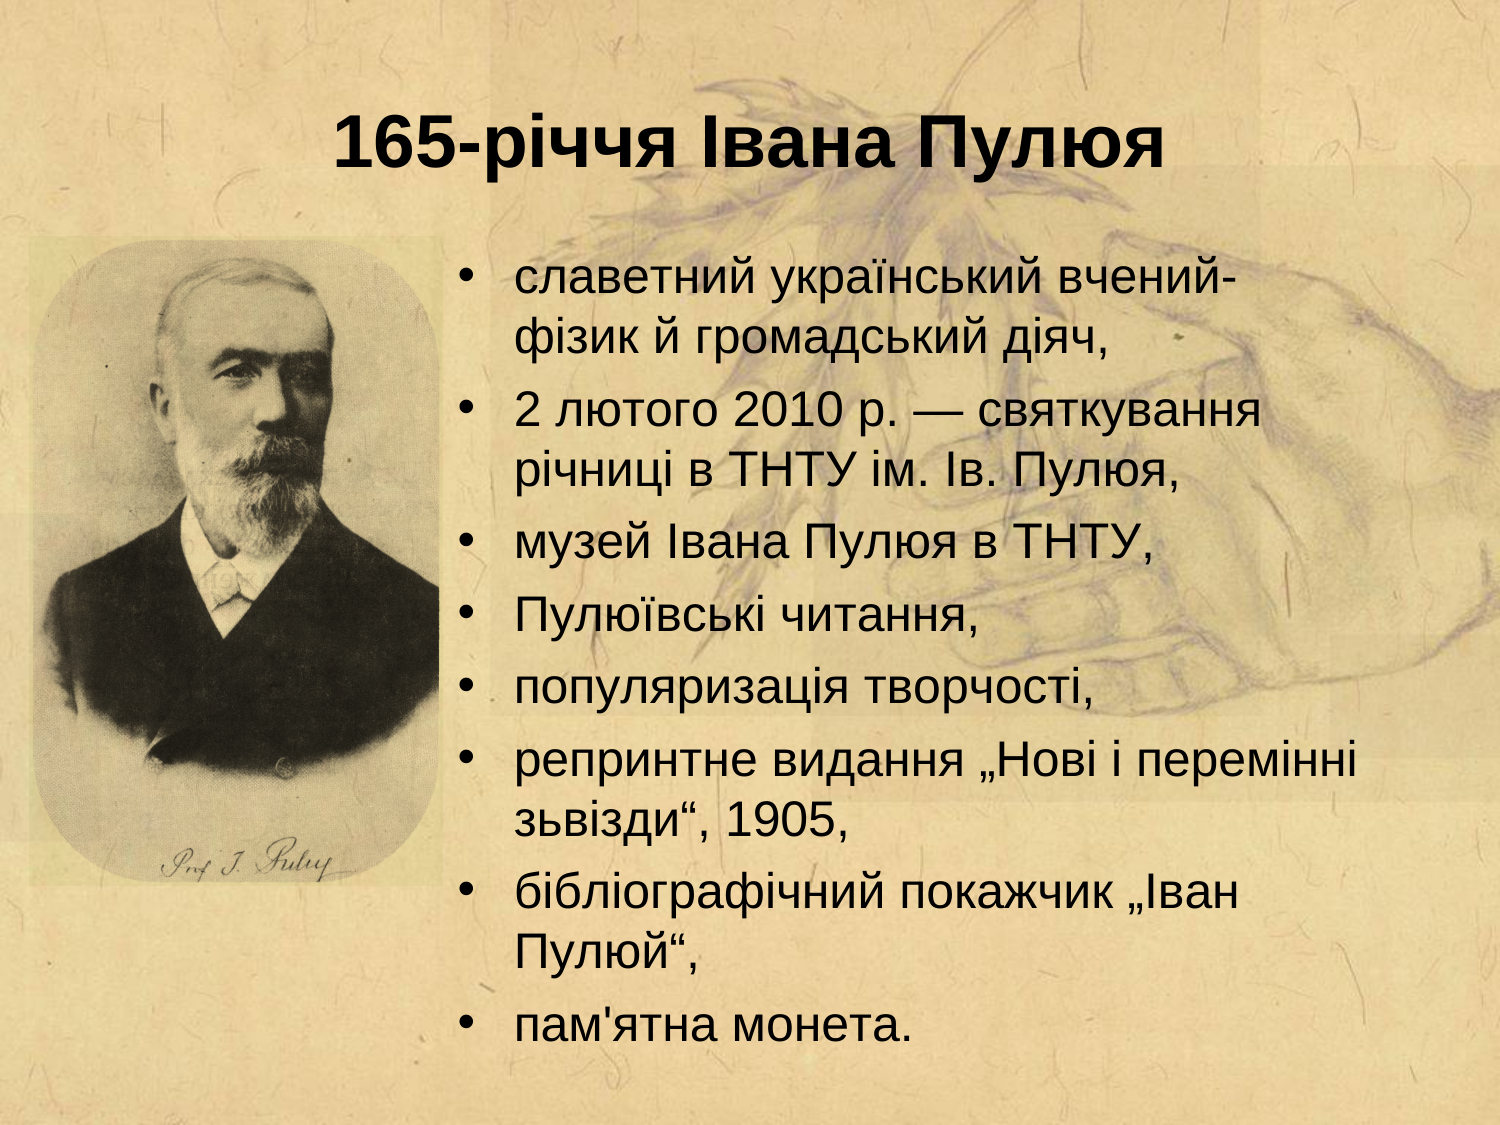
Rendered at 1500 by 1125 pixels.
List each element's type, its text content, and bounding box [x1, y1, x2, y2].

picture [0, 0, 1500, 1125]
title 165-річчя Івана Пулюя [125, 74, 1375, 201]
list славетний український вчений-фізик й громадський діяч, 2 лютого 2010 р. — святкування річниці в ТНТУ ім. Ів. Пулюя, музей Івана Пулюя в ТНТУ, Пулюївські читання, популяризація творчості, репринтне видання „Нові і перемінні зьвізди“, 1905, бібліографічний покажчик „Іван Пулюй“, пам'ятна монета. [442, 236, 1375, 1125]
